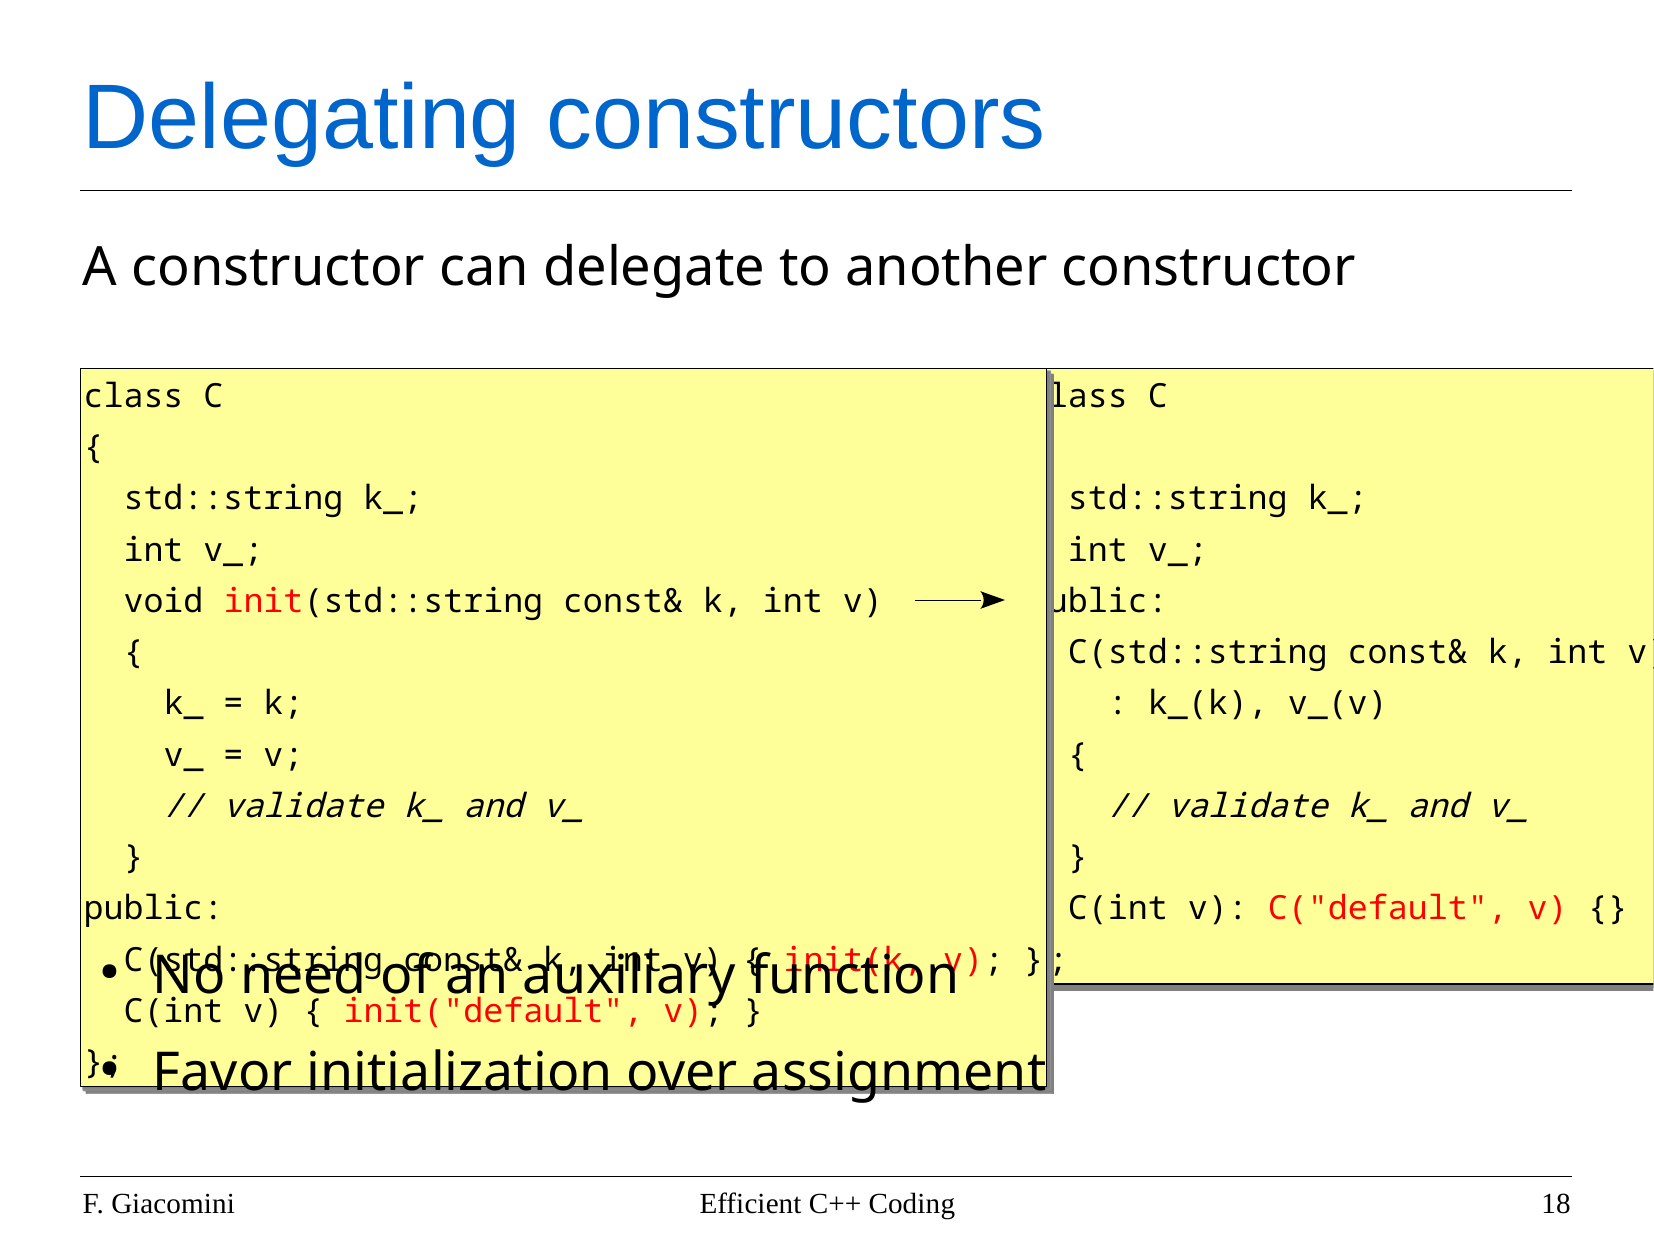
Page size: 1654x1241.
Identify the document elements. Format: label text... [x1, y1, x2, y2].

text_box class C { std::string k_; int v_; void init(std::string const& k, int v) { k_ = k; v_ = v; // validate k_ and v_ } public: C(std::string const& k, int v) { init(k, v); } C(int v) { init("default", v); } }; [80, 368, 1047, 1087]
list No need of an auxiliary function Favor initialization over assignment [82, 936, 1571, 1109]
title Delegating constructors [82, 49, 1571, 184]
list A constructor can delegate to another constructor [82, 227, 1571, 368]
text_box class C { std::string k_; int v_; public: C(std::string const& k, int v) : k_(k), v_(v) { // validate k_ and v_ } C(int v): C("default", v) {} }; [1047, 368, 1654, 984]
